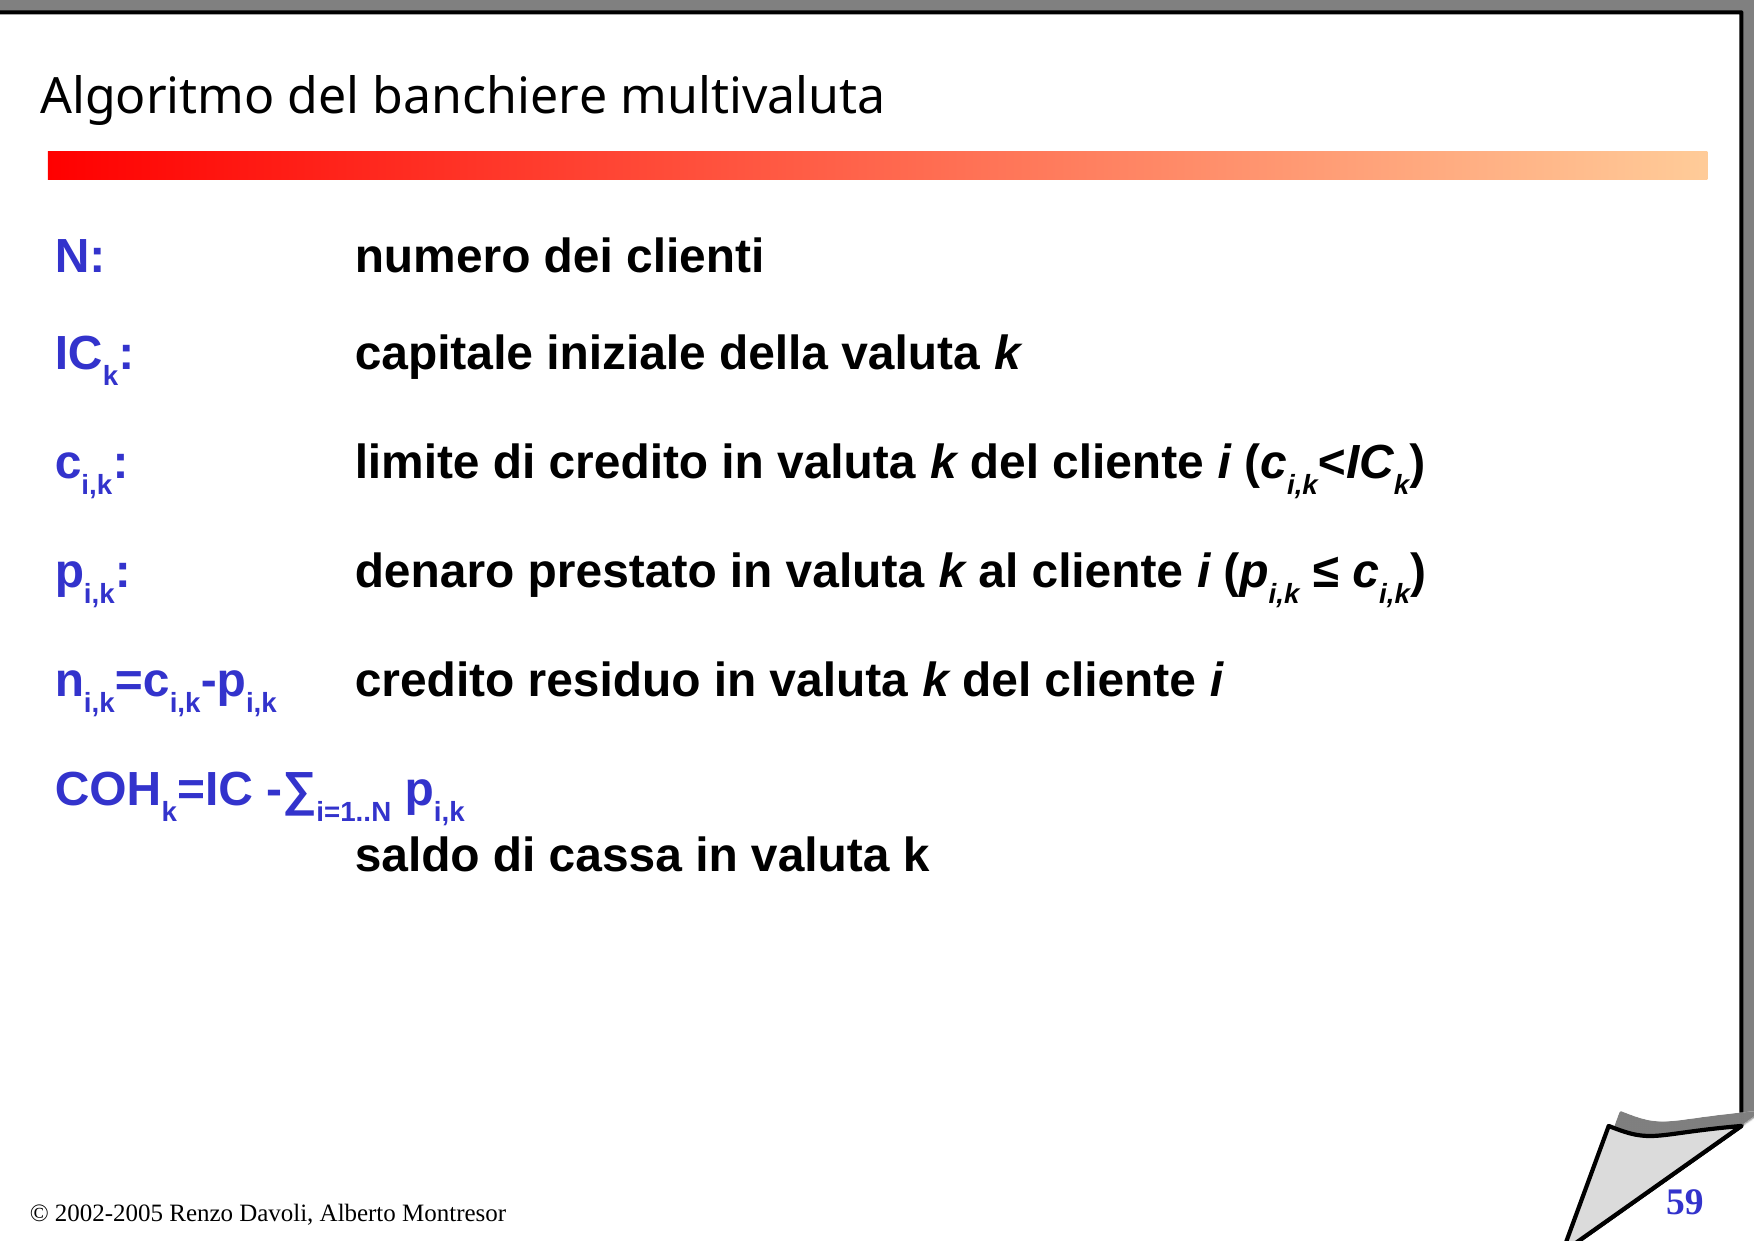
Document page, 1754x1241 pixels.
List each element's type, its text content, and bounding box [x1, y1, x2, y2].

title Algoritmo del banchiere multivaluta [40, 49, 1714, 144]
list N: numero dei clienti ICk: capitale iniziale della valuta k ci,k: limite di credito in valuta k del cliente i (ci,k<ICk) pi,k: denaro prestato in valuta k al cliente i (pi,k ≤ ci,k) ni,k=ci,k-pi,k credito residuo in valuta k del cliente i COHk=IC -∑i=1..N pi,k saldo di cassa in valuta k [54, 227, 1692, 955]
text_box q [750, 152, 754, 179]
